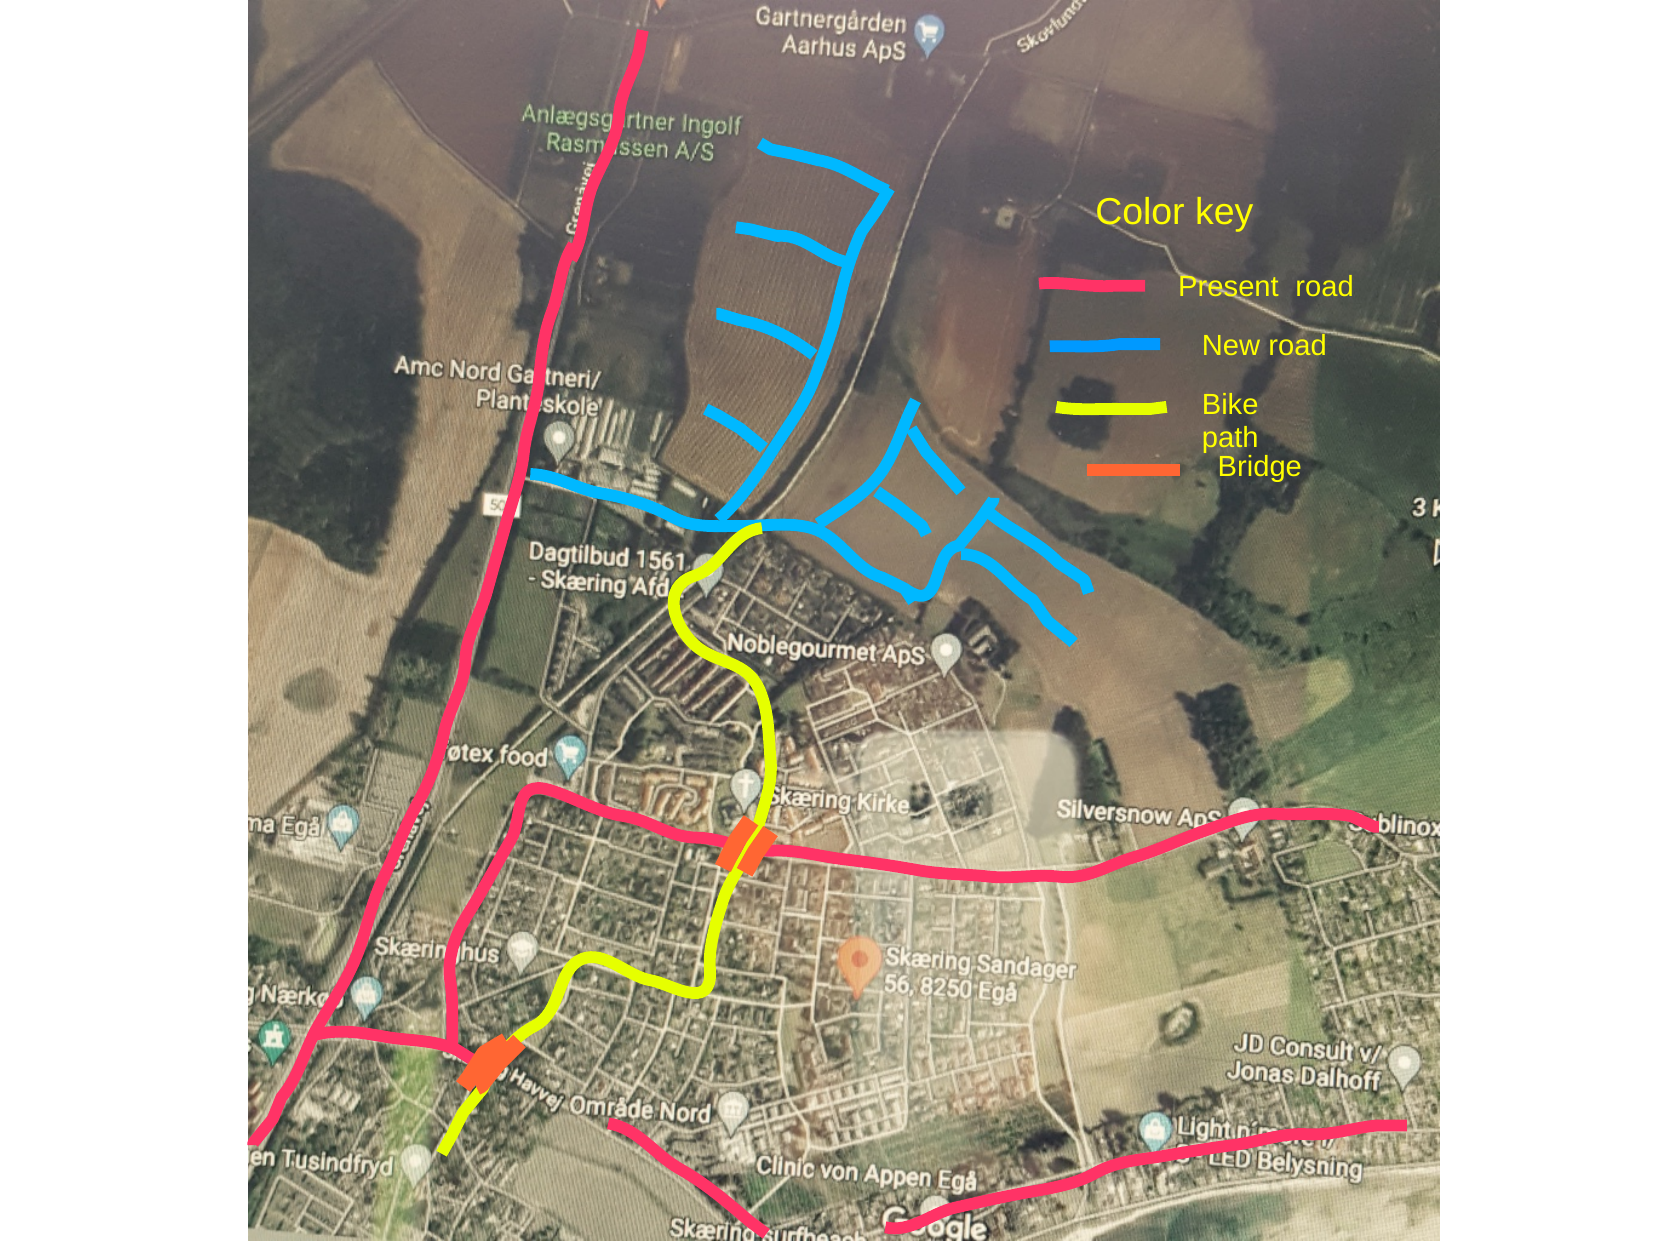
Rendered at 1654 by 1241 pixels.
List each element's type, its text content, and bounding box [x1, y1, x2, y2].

text_box New road [1181, 315, 1348, 376]
text_box Bike path [1181, 375, 1345, 461]
text_box Bridge [1197, 437, 1323, 497]
text_box Present road [1157, 256, 1375, 316]
picture [248, 0, 1440, 1241]
picture [456, 795, 729, 1053]
text_box Color key [1074, 177, 1275, 246]
